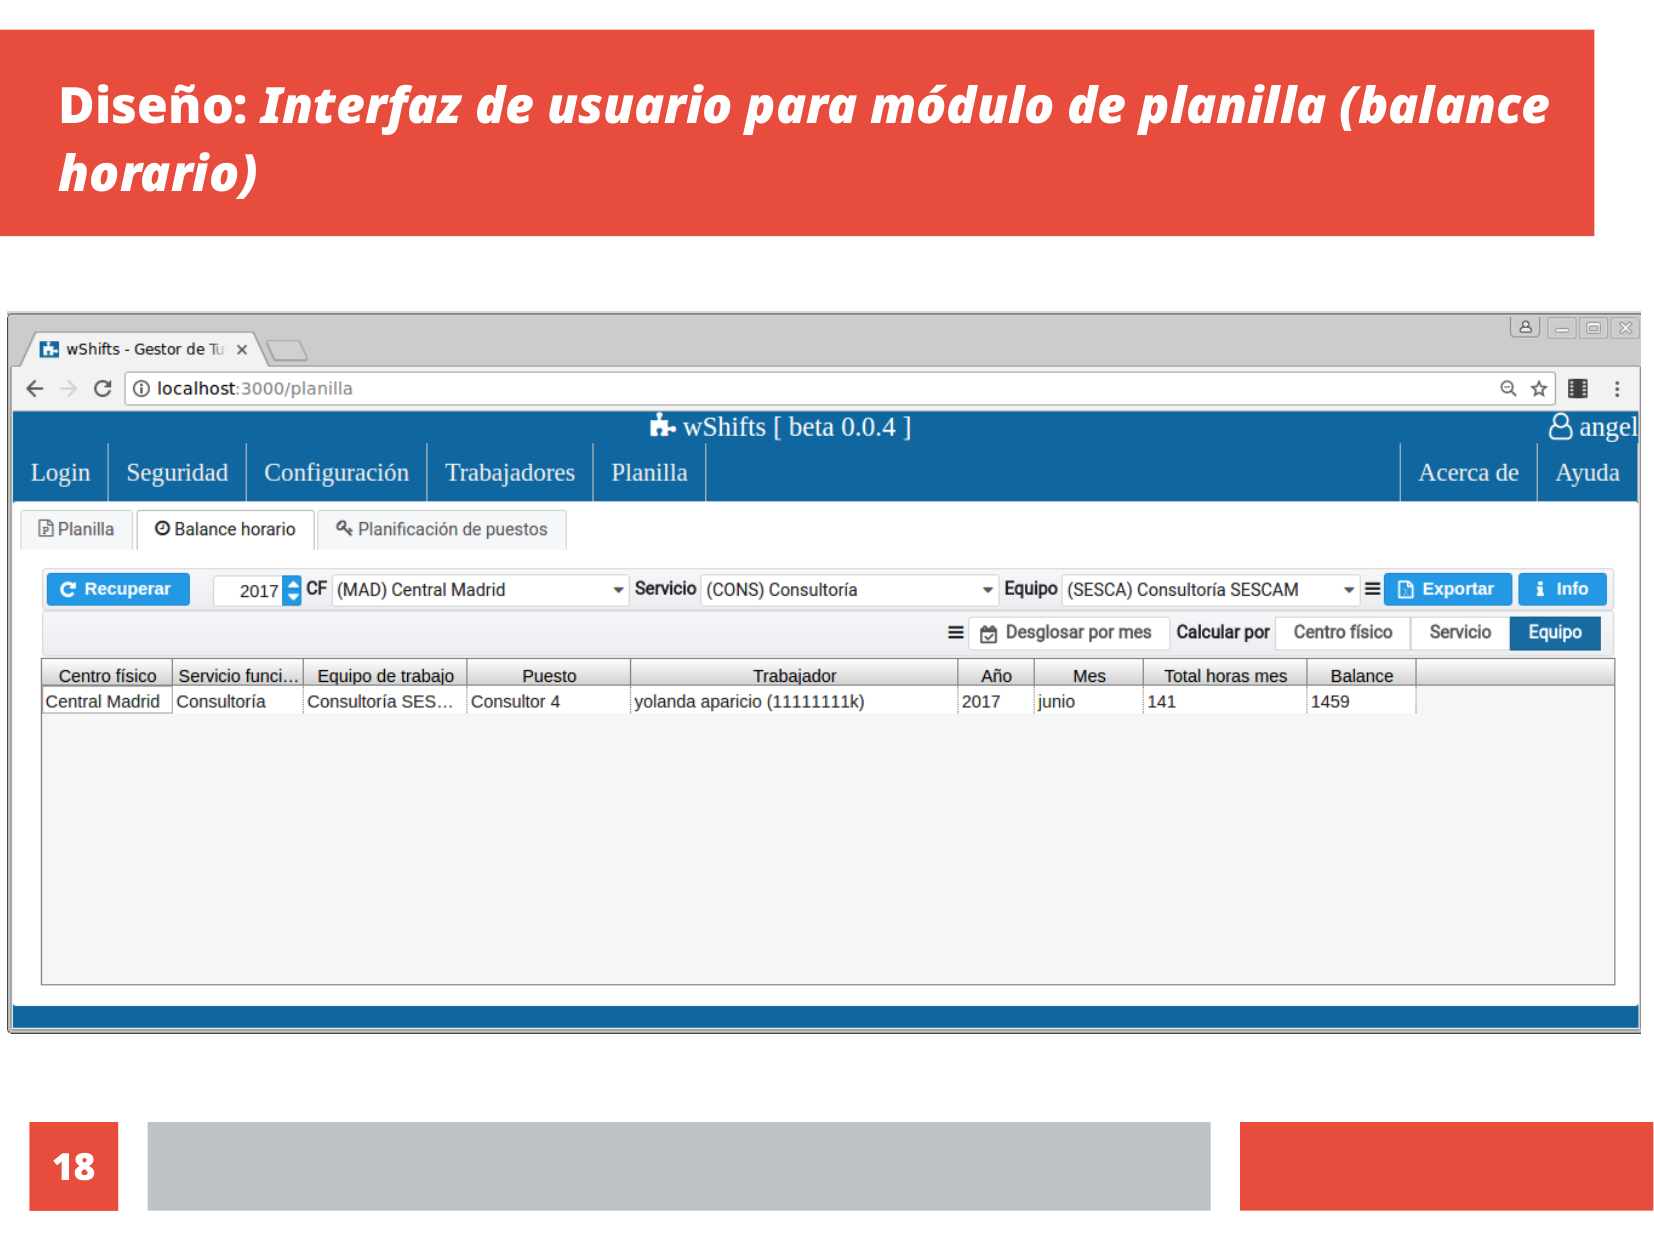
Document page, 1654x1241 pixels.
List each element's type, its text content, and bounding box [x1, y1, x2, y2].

title Diseño: Interfaz de usuario para módulo de planilla (balance horario) [59, 59, 1595, 207]
picture [7, 311, 1641, 1034]
